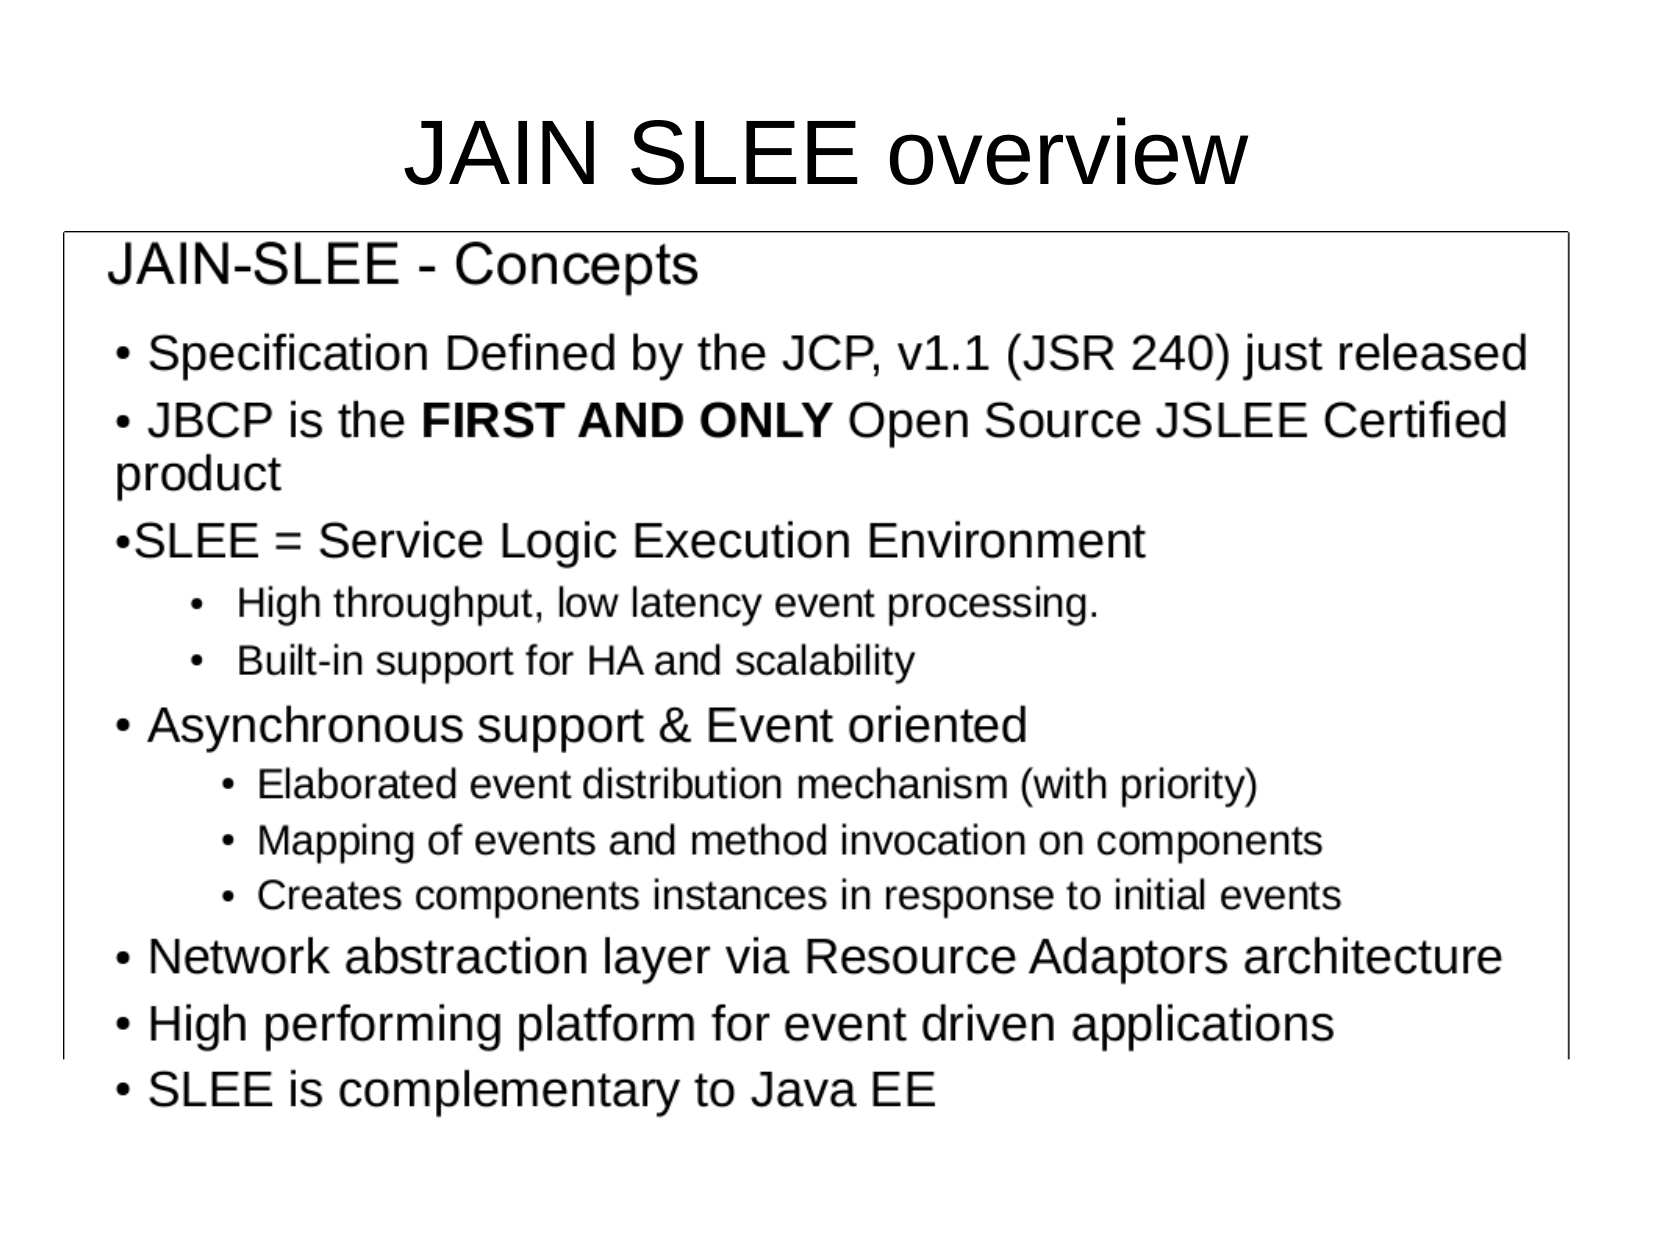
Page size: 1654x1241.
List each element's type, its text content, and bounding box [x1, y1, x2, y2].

picture [63, 231, 1598, 1219]
title JAIN SLEE overview [82, 56, 1571, 231]
